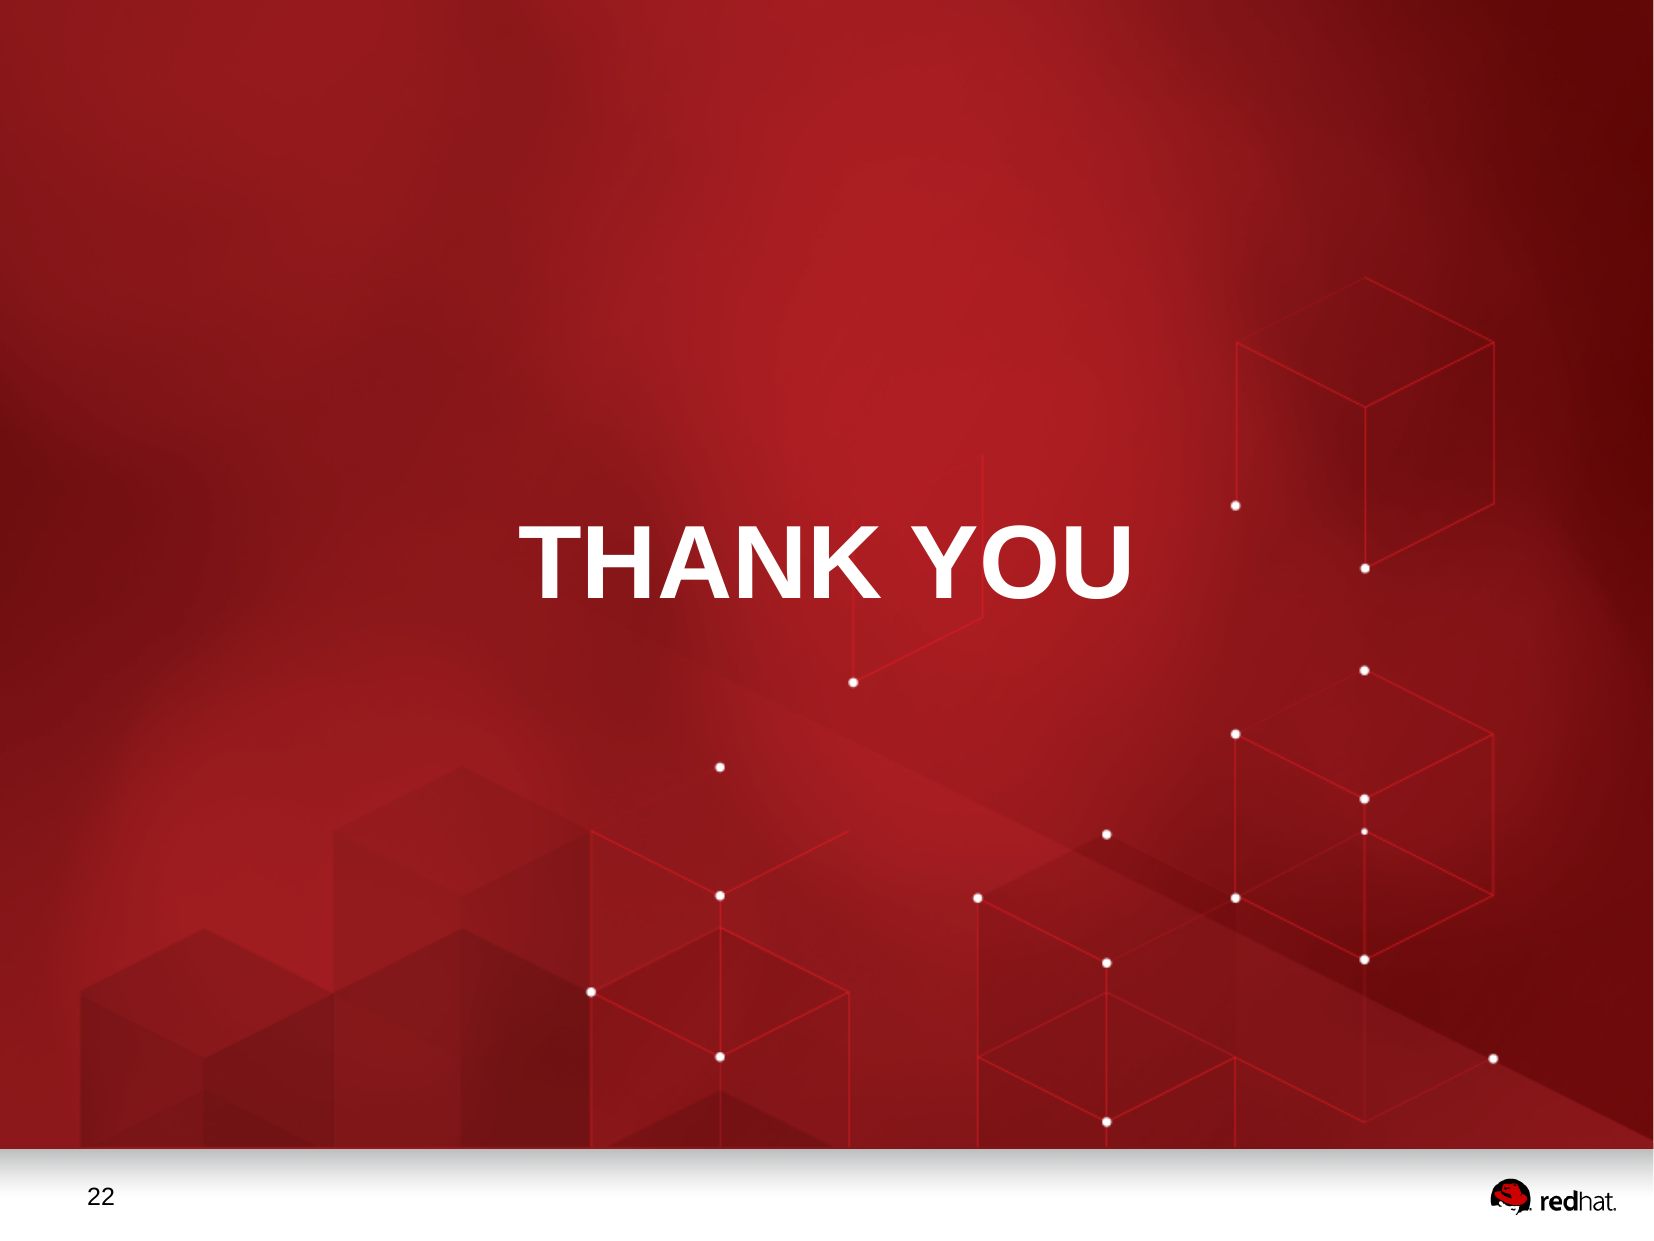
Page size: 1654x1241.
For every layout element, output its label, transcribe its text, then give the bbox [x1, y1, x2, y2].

picture [0, 0, 1654, 1241]
title THANK YOU [82, 262, 1572, 862]
